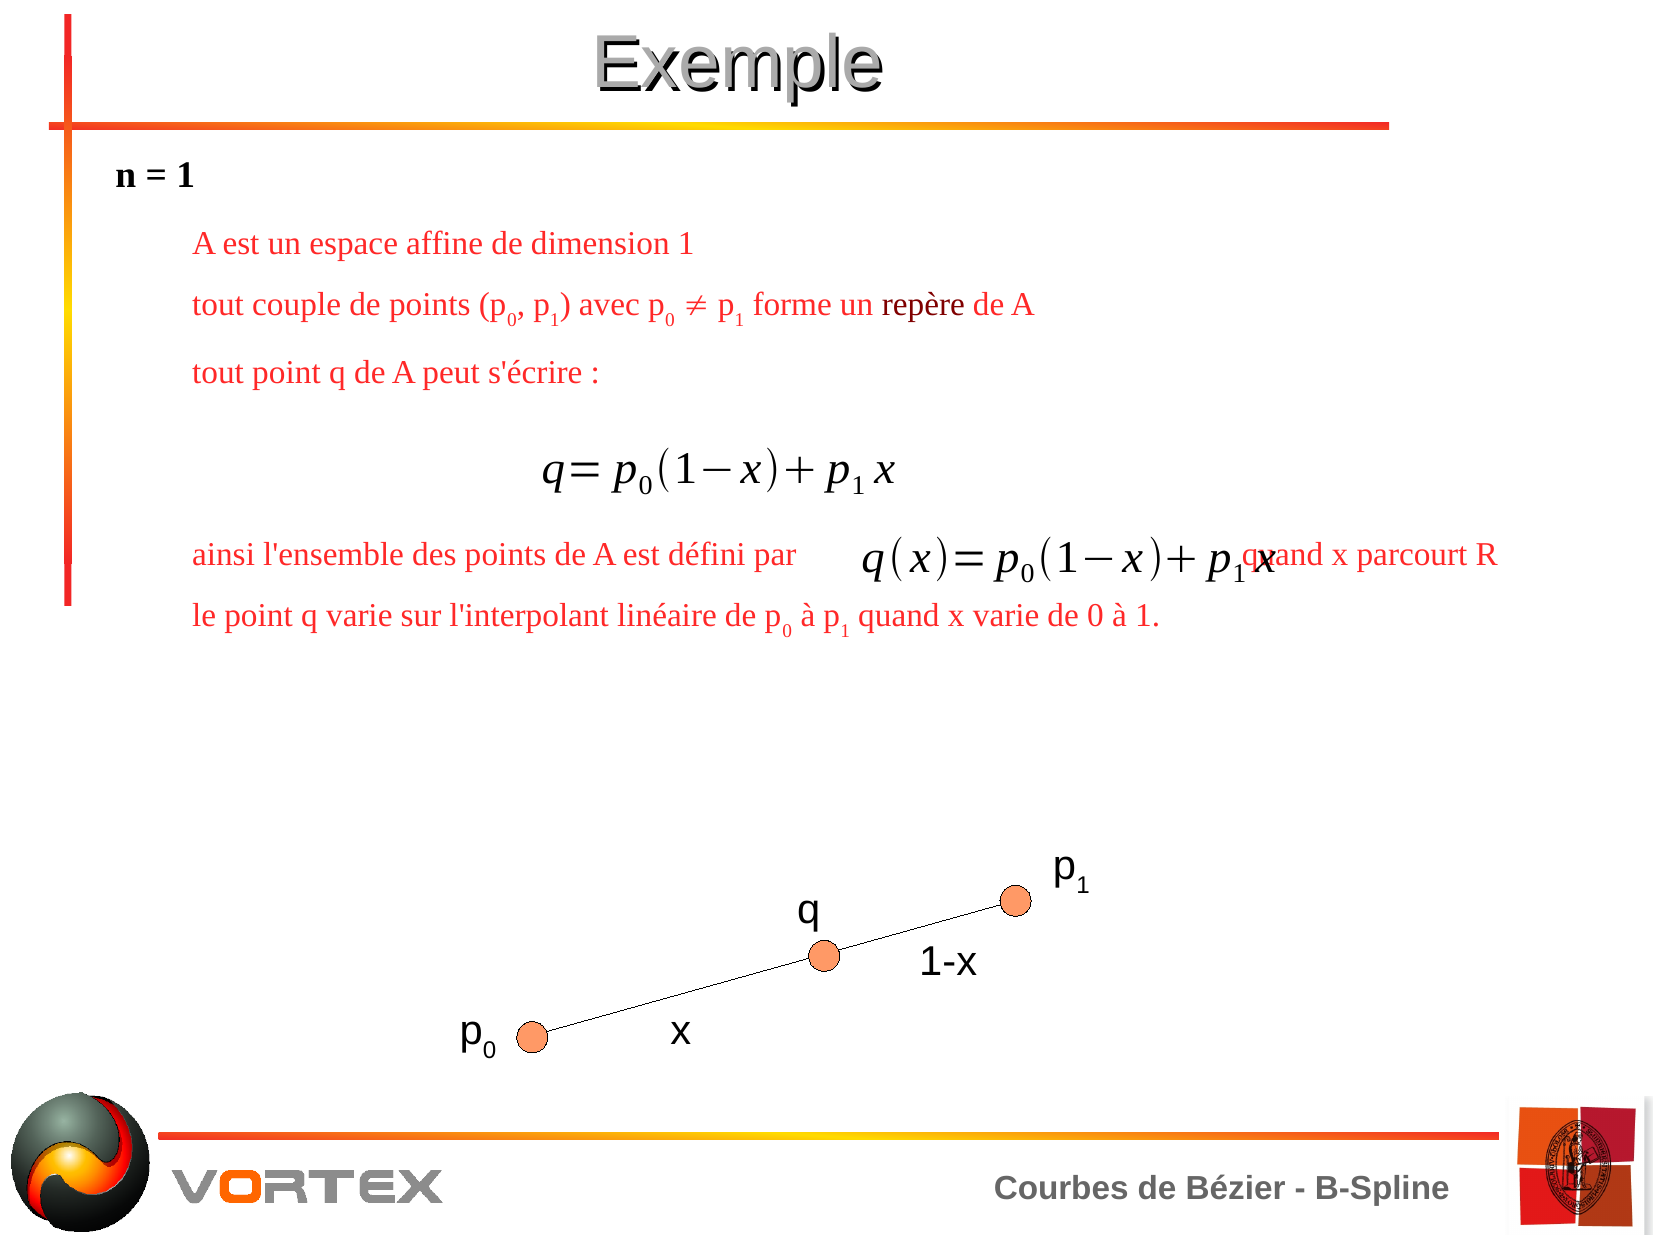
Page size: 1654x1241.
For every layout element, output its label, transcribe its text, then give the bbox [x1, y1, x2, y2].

picture [11, 1092, 443, 1232]
text_box p0 [444, 999, 584, 1079]
picture [1505, 1096, 1653, 1235]
chart [852, 531, 1283, 589]
text_box q [782, 877, 922, 946]
list n = 1 A est un espace affine de dimension 1 tout couple de points (p0, p1) avec p0  p1 forme un repère de A tout point q de A peut s'écrire : ainsi l'ensemble des points de A est défini par quand x parcourt R le point q varie sur l'interpolant linéaire de p0 à p1 quand x varie de 0 à 1. [97, 153, 1571, 1109]
text_box p1 [1038, 834, 1177, 914]
text_box [999, 885, 1032, 917]
text_box 1-x [904, 930, 1044, 999]
text_box x [655, 999, 795, 1068]
text_box [808, 946, 840, 972]
title Exemple [82, 4, 1392, 120]
chart [532, 443, 902, 501]
